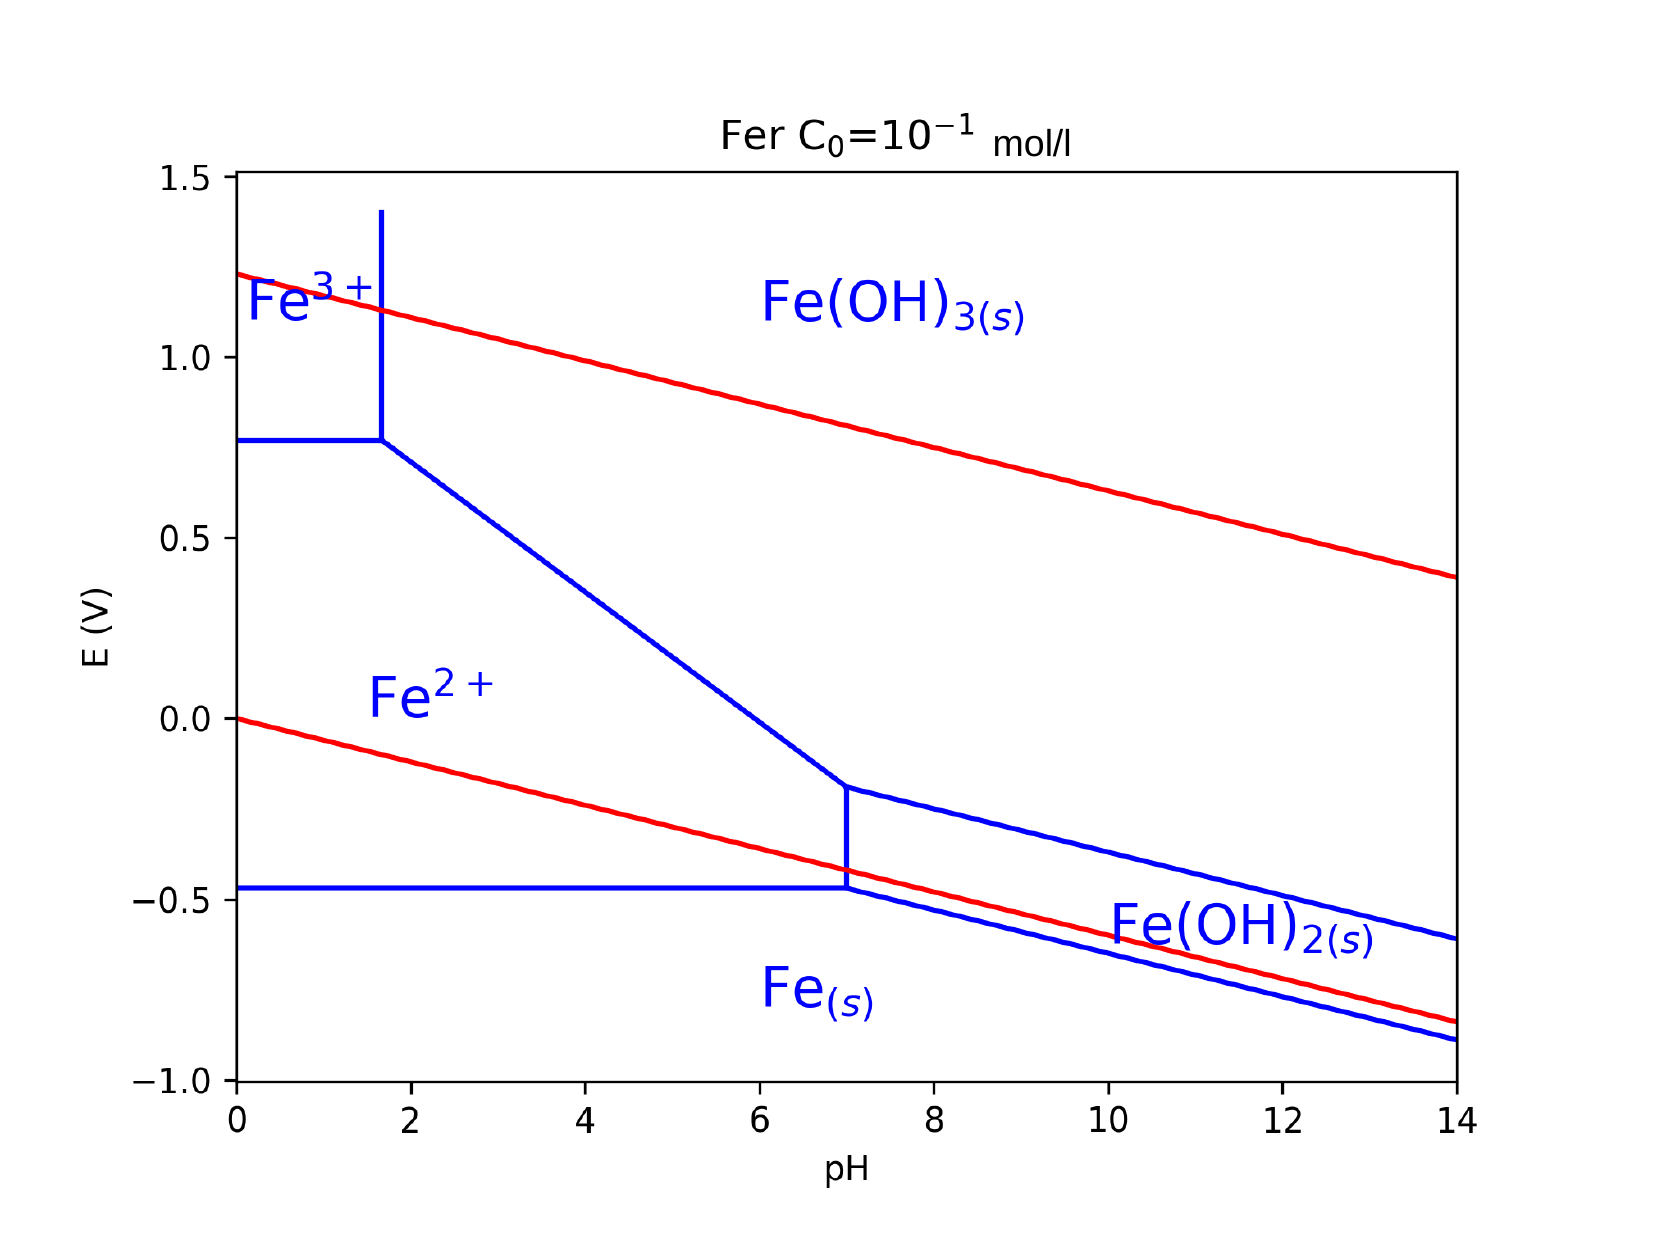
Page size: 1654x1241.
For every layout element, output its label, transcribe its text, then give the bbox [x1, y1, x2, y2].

picture [39, 29, 1614, 1211]
text_box mol/l [977, 115, 1087, 166]
